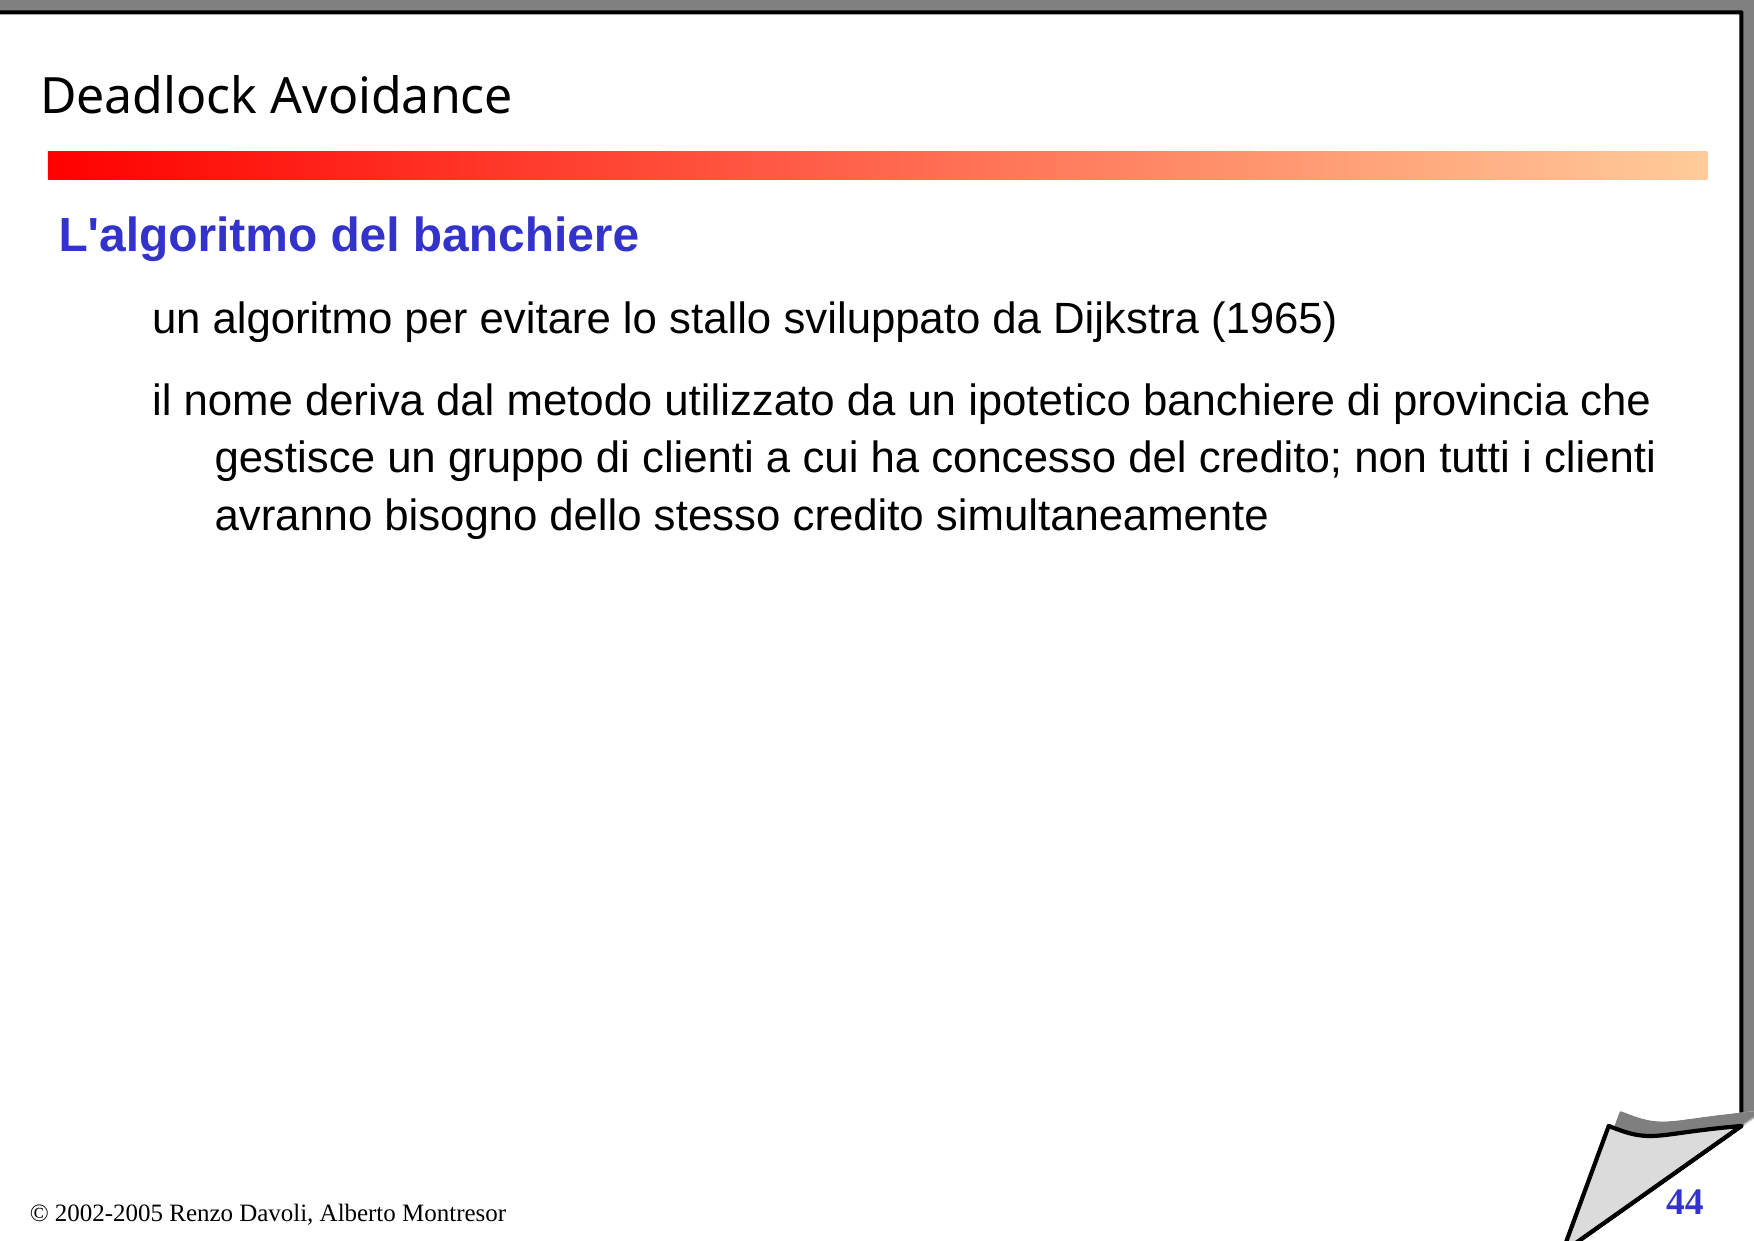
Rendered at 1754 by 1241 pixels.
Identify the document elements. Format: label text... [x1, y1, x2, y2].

list L'algoritmo del banchiere un algoritmo per evitare lo stallo sviluppato da Dijkstra (1965) il nome deriva dal metodo utilizzato da un ipotetico banchiere di provincia che gestisce un gruppo di clienti a cui ha concesso del credito; non tutti i clienti avranno bisogno dello stesso credito simultaneamente [58, 206, 1696, 815]
text_box q [750, 152, 754, 179]
title Deadlock Avoidance [40, 49, 1714, 144]
